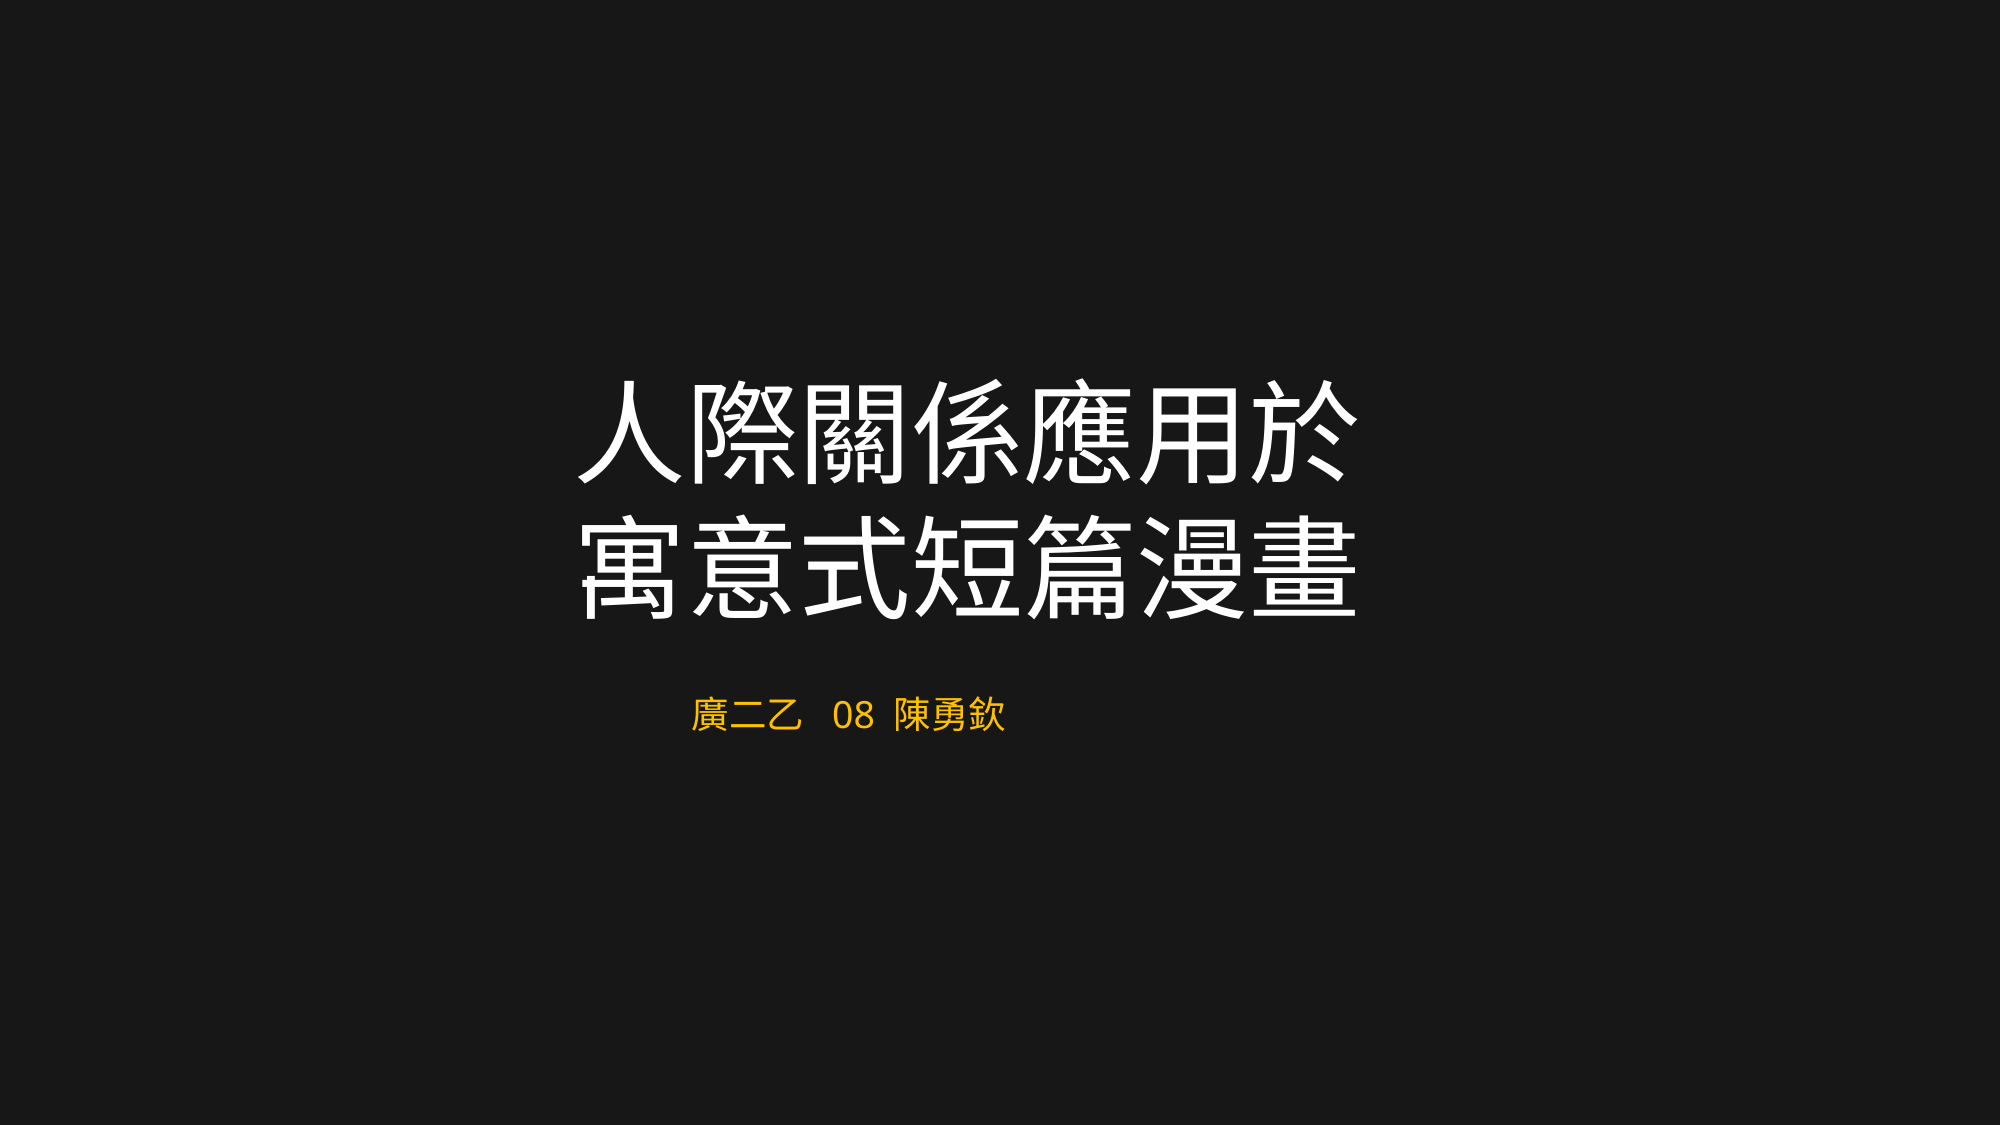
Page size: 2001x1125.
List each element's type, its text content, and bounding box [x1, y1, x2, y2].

text_box 人際關係應用於 寓意式短篇漫畫 [558, 355, 1442, 641]
text_box 廣二乙 08 陳勇欽 [677, 683, 1323, 744]
